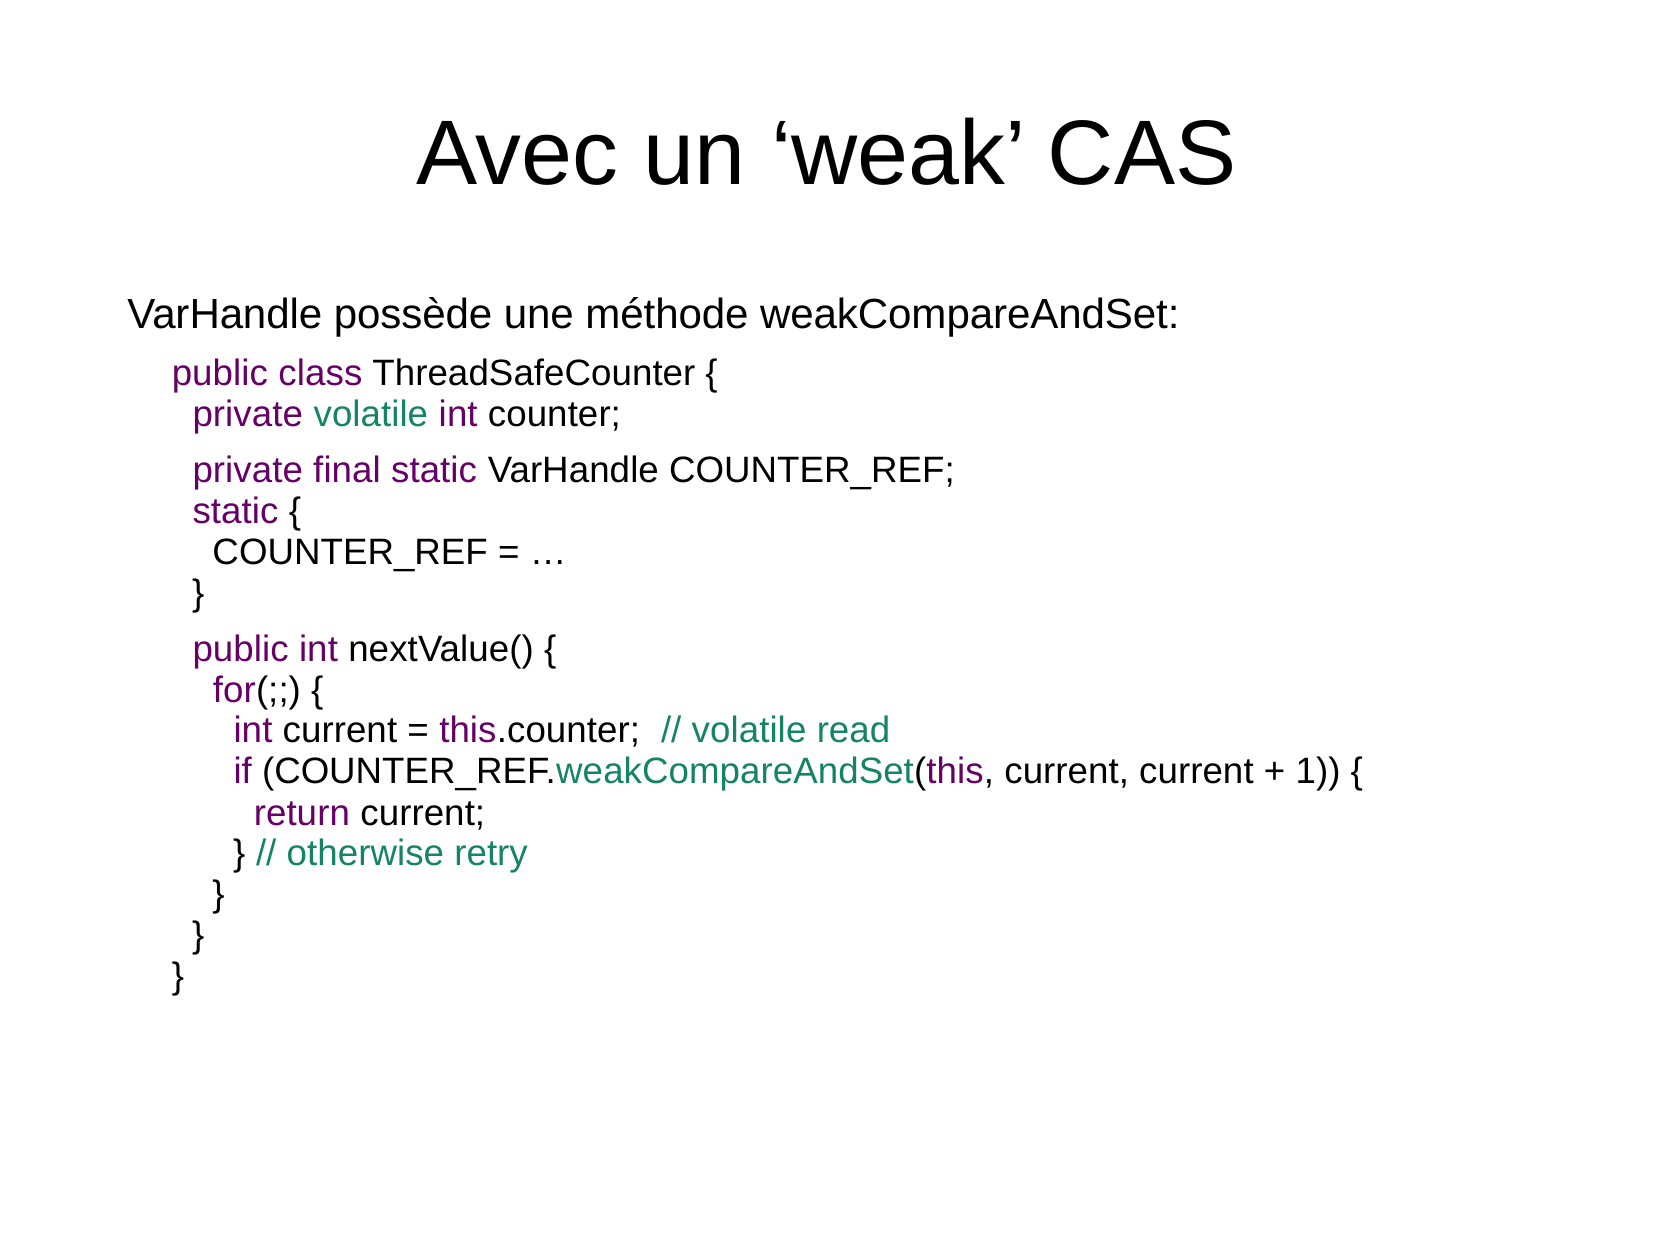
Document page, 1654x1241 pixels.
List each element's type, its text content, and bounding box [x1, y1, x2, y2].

title Avec un ‘weak’ CAS [82, 49, 1571, 257]
list VarHandle possède une méthode weakCompareAndSet: public class ThreadSafeCounter { private volatile int counter; private final static VarHandle COUNTER_REF; static { COUNTER_REF = … } public int nextValue() { for(;;) { int current = this.counter; // volatile read if (COUNTER_REF.weakCompareAndSet(this, current, current + 1)) { return current; } // otherwise retry } } } [82, 290, 1571, 1010]
